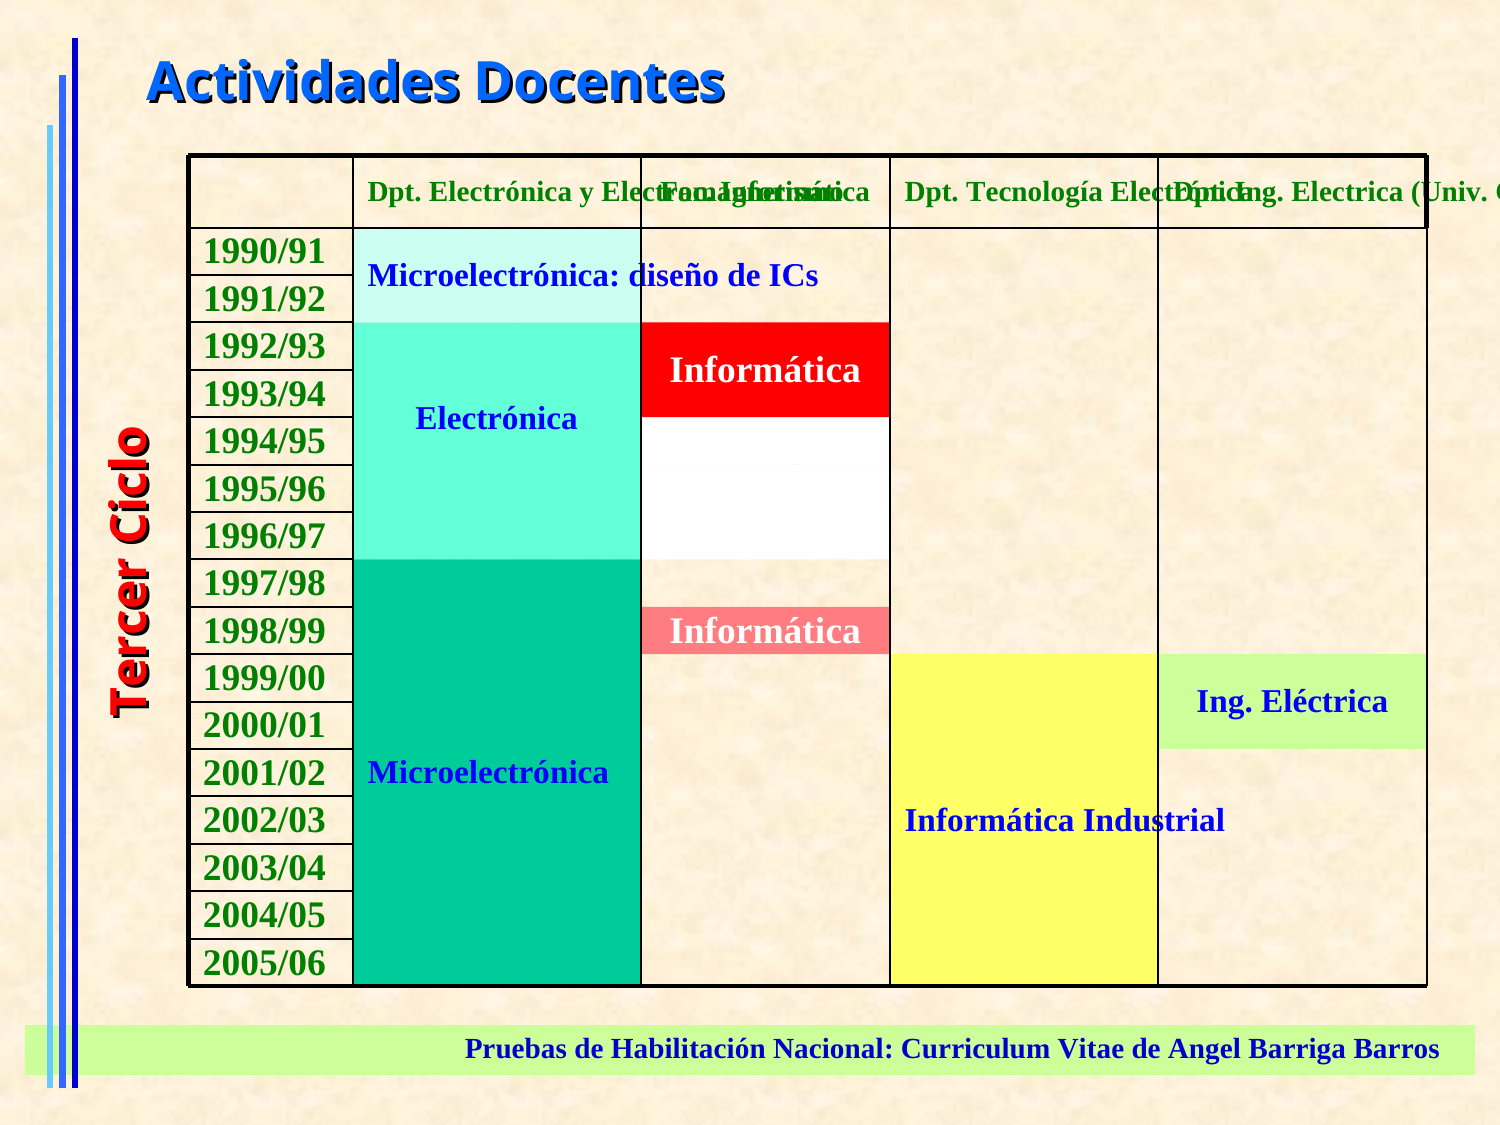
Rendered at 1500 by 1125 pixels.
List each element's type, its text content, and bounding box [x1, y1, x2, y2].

text_box Informática [642, 322, 889, 418]
text_box 1997/98 [191, 560, 352, 606]
text_box 1995/96 [191, 466, 352, 511]
text_box Electrónica [354, 323, 640, 559]
text_box Tercer Ciclo [100, 410, 165, 732]
text_box 1994/95 [191, 418, 352, 464]
text_box [642, 418, 889, 560]
text_box 2001/02 [191, 750, 352, 795]
text_box 2002/03 [191, 797, 352, 843]
text_box 1992/93 [191, 323, 352, 369]
text_box 2000/01 [191, 703, 352, 748]
text_box Dpt. Electrónica y Electromagnetismo [354, 158, 640, 227]
text_box Ing. Eléctrica [1159, 654, 1426, 749]
text_box 2005/06 [191, 940, 352, 984]
text_box Dpt. Ing. Electrica (Univ. Cádiz) [1159, 158, 1424, 227]
text_box Informática [642, 606, 889, 655]
text_box Informática Industrial [891, 654, 1157, 984]
text_box 2003/04 [191, 845, 352, 890]
text_box Dpt. Tecnología Electrónica [891, 158, 1157, 227]
text_box Actividades Docentes [132, 34, 741, 125]
picture [0, 0, 1500, 1125]
text_box 1998/99 [191, 608, 352, 653]
text_box 1990/91 [191, 229, 352, 274]
text_box 1999/00 [191, 655, 352, 701]
text_box Microelectrónica: diseño de ICs [354, 229, 640, 323]
text_box 1993/94 [191, 371, 352, 416]
text_box 2004/05 [191, 892, 352, 938]
text_box 1996/97 [191, 513, 352, 558]
text_box Microelectrónica [354, 559, 640, 984]
text_box 1991/92 [191, 276, 352, 321]
text_box Fac. Informática [642, 158, 889, 227]
